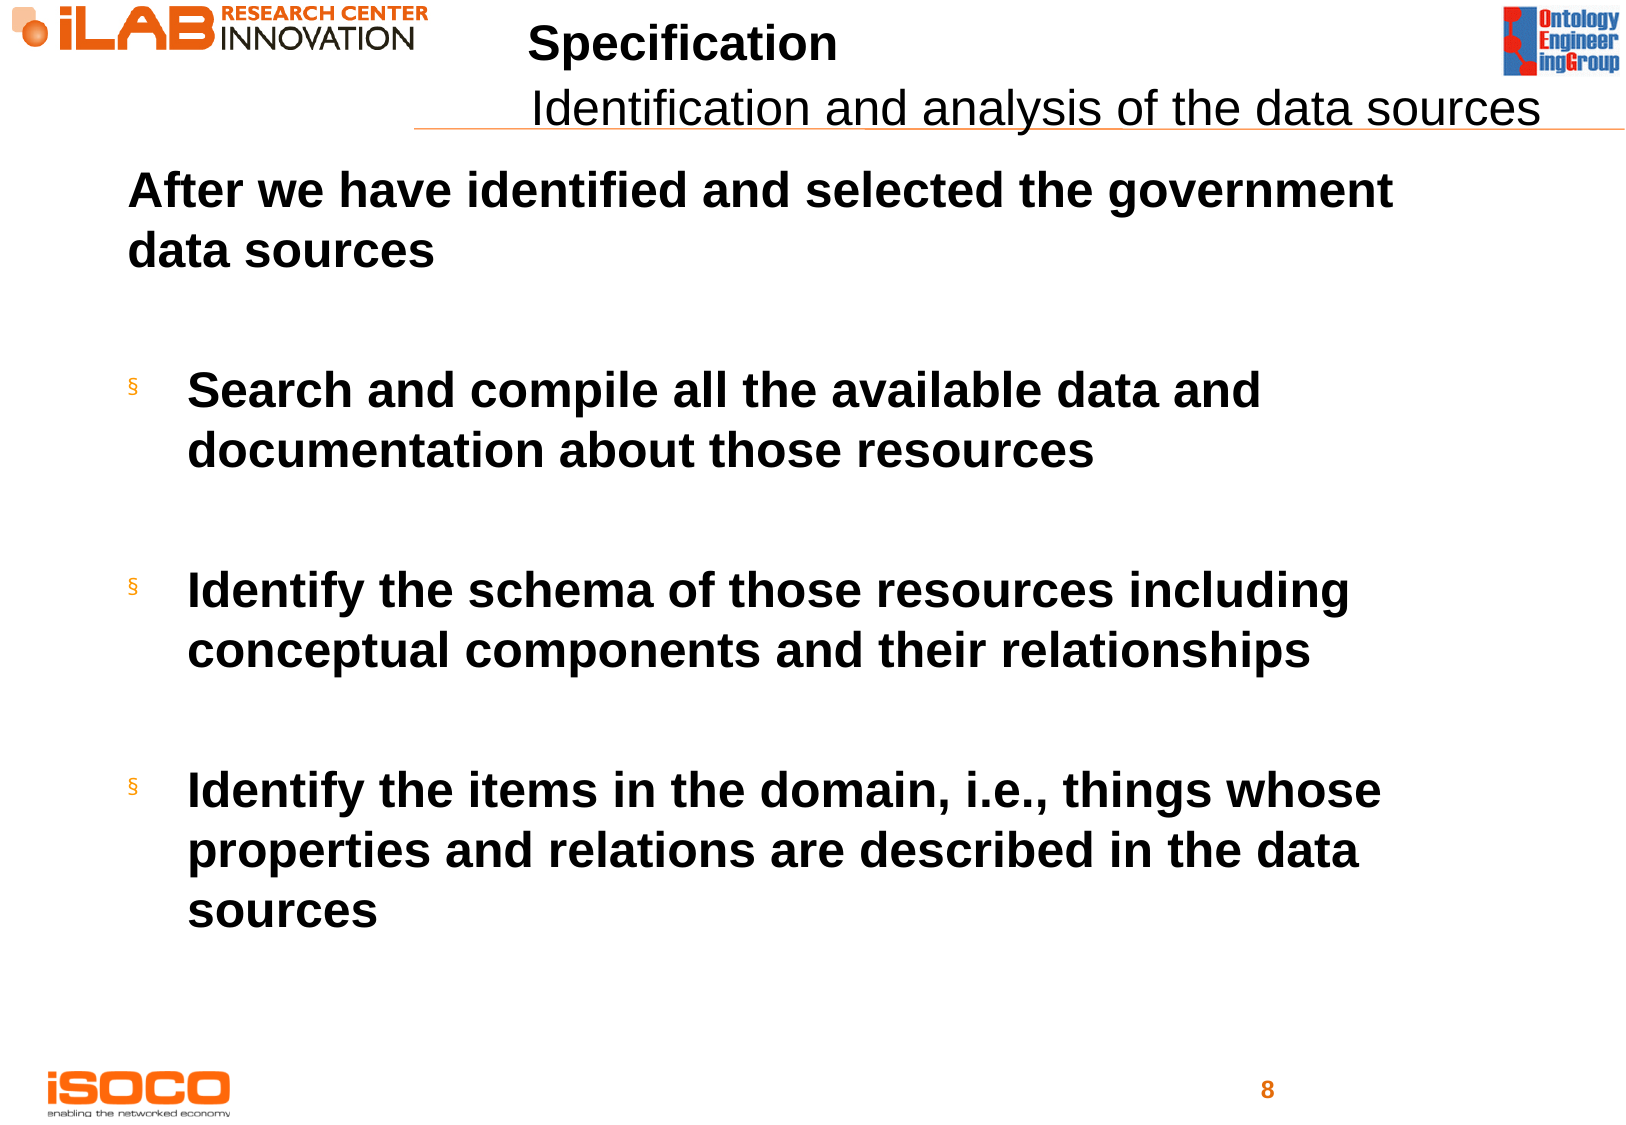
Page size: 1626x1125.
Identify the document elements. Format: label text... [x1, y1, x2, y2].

picture [47, 1071, 230, 1117]
list Specification [452, 3, 1605, 54]
list Identification and analysis of the data sources [405, 67, 1557, 118]
picture [5, 0, 435, 55]
picture [1501, 5, 1620, 77]
text_box After we have identified and selected the government data sources Search and compile all the available data and documentation about those resources Identify the schema of those resources including conceptual components and their relationships Identify the items in the domain, i.e., things whose properties and relations are described in the data sources [112, 149, 1438, 1013]
